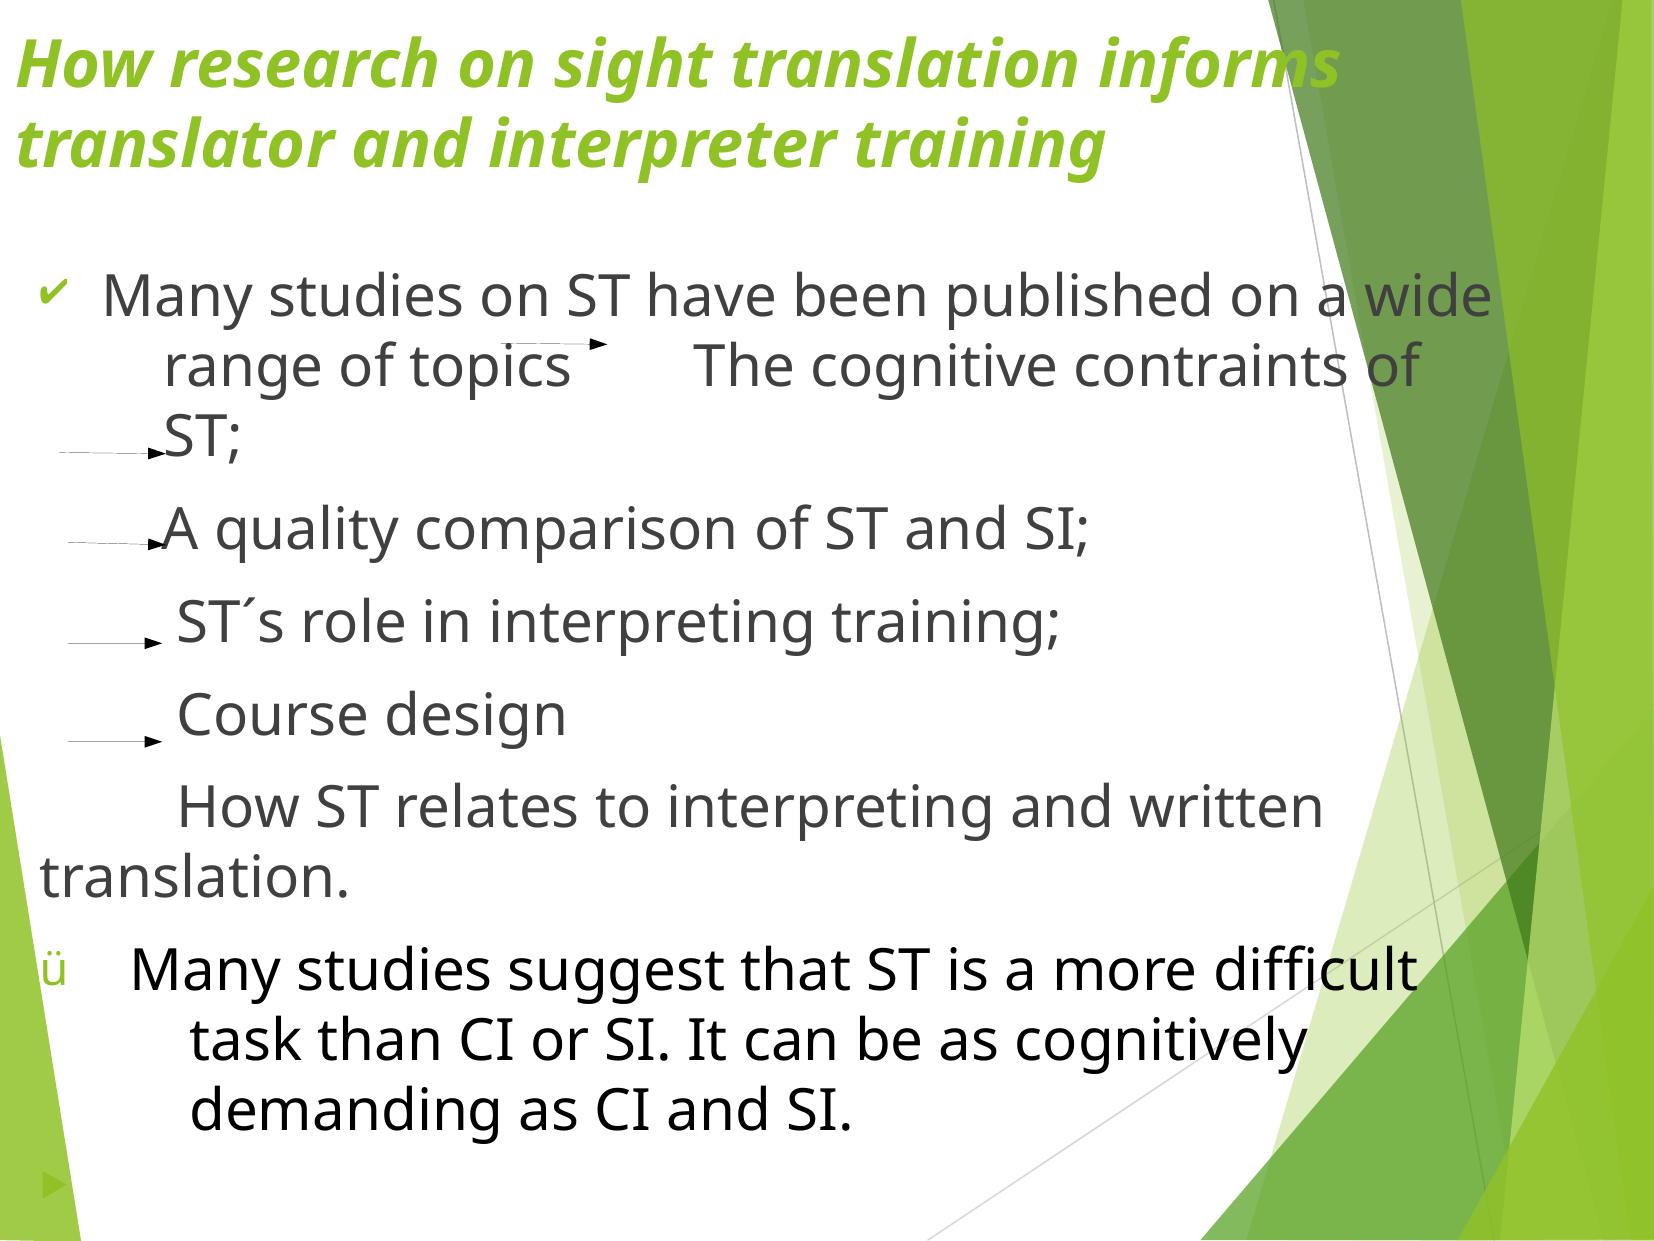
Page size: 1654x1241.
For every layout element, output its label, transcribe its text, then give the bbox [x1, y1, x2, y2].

list Many studies on ST have been published on a wide range of topics The cognitive contraints of ST; A quality comparison of ST and SI; ST´s role in interpreting training; Course design How ST relates to interpreting and written translation. Many studies suggest that ST is a more difficult task than CI or SI. It can be as cognitively demanding as CI and SI. [24, 251, 1513, 1203]
title How research on sight translation informs translator and interpreter training [0, 13, 1489, 187]
